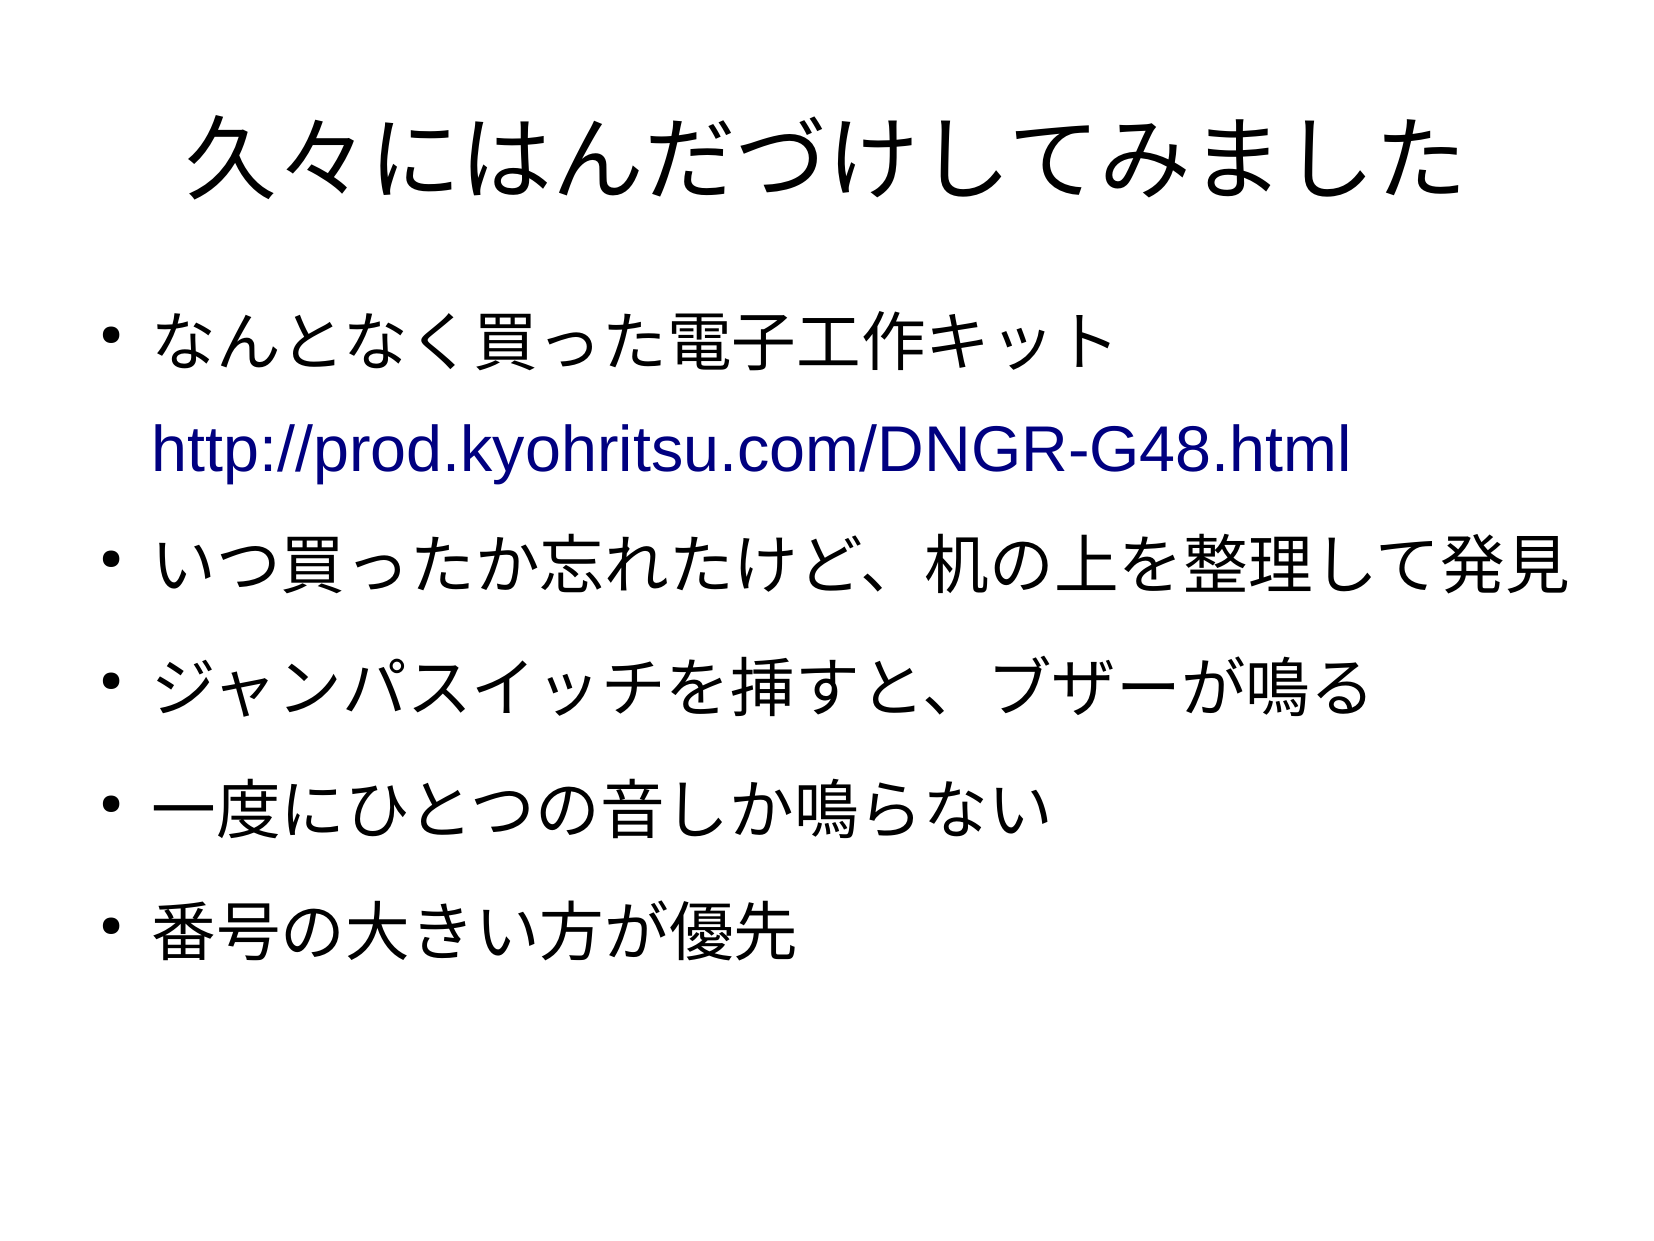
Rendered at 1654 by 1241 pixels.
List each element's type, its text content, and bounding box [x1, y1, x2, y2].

list なんとなく買った電子工作キット http://prod.kyohritsu.com/DNGR-G48.html いつ買ったか忘れたけど、机の上を整理して発見 ジャンパスイッチを挿すと、ブザーが鳴る 一度にひとつの音しか鳴らない 番号の大きい方が優先 [82, 290, 1571, 1010]
title 久々にはんだづけしてみました [82, 49, 1571, 257]
